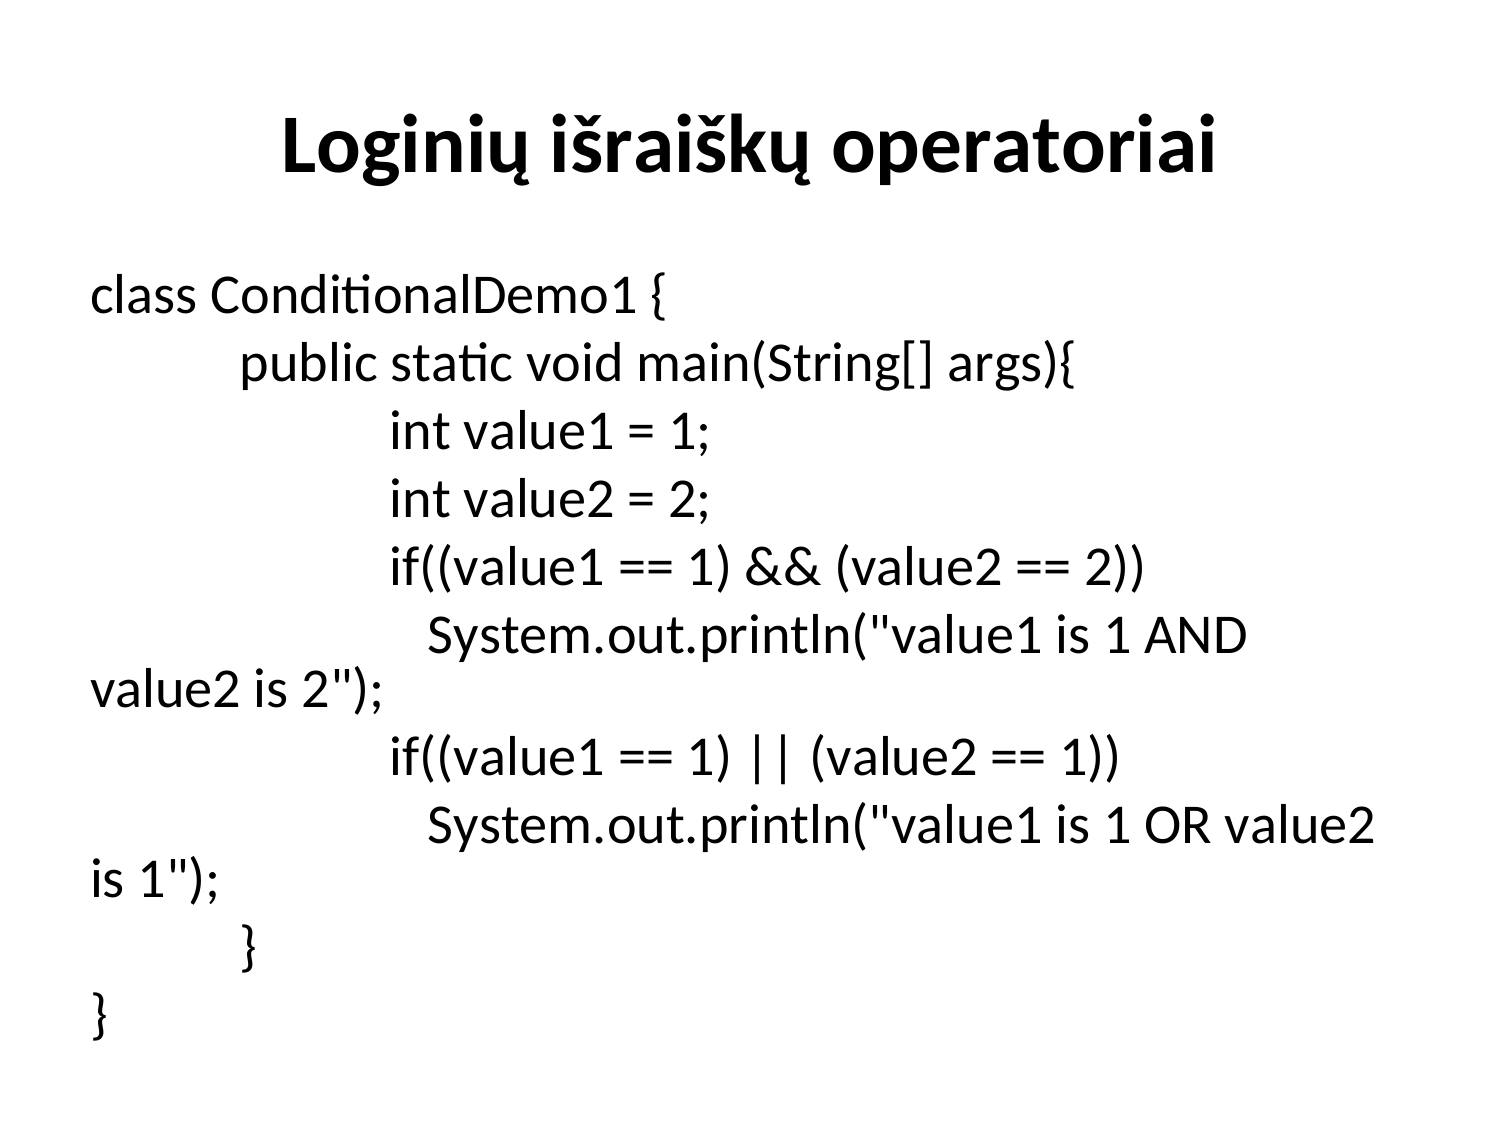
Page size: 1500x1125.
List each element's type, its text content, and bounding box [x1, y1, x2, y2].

text_box Loginių išraiškų operatoriai [75, 45, 1426, 233]
text_box class ConditionalDemo1 { public static void main(String[] args){ int value1 = 1; int value2 = 2; if((value1 == 1) && (value2 == 2)) System.out.println("value1 is 1 AND value2 is 2"); if((value1 == 1) || (value2 == 1)) System.out.println("value1 is 1 OR value2 is 1"); } } [75, 262, 1426, 1005]
